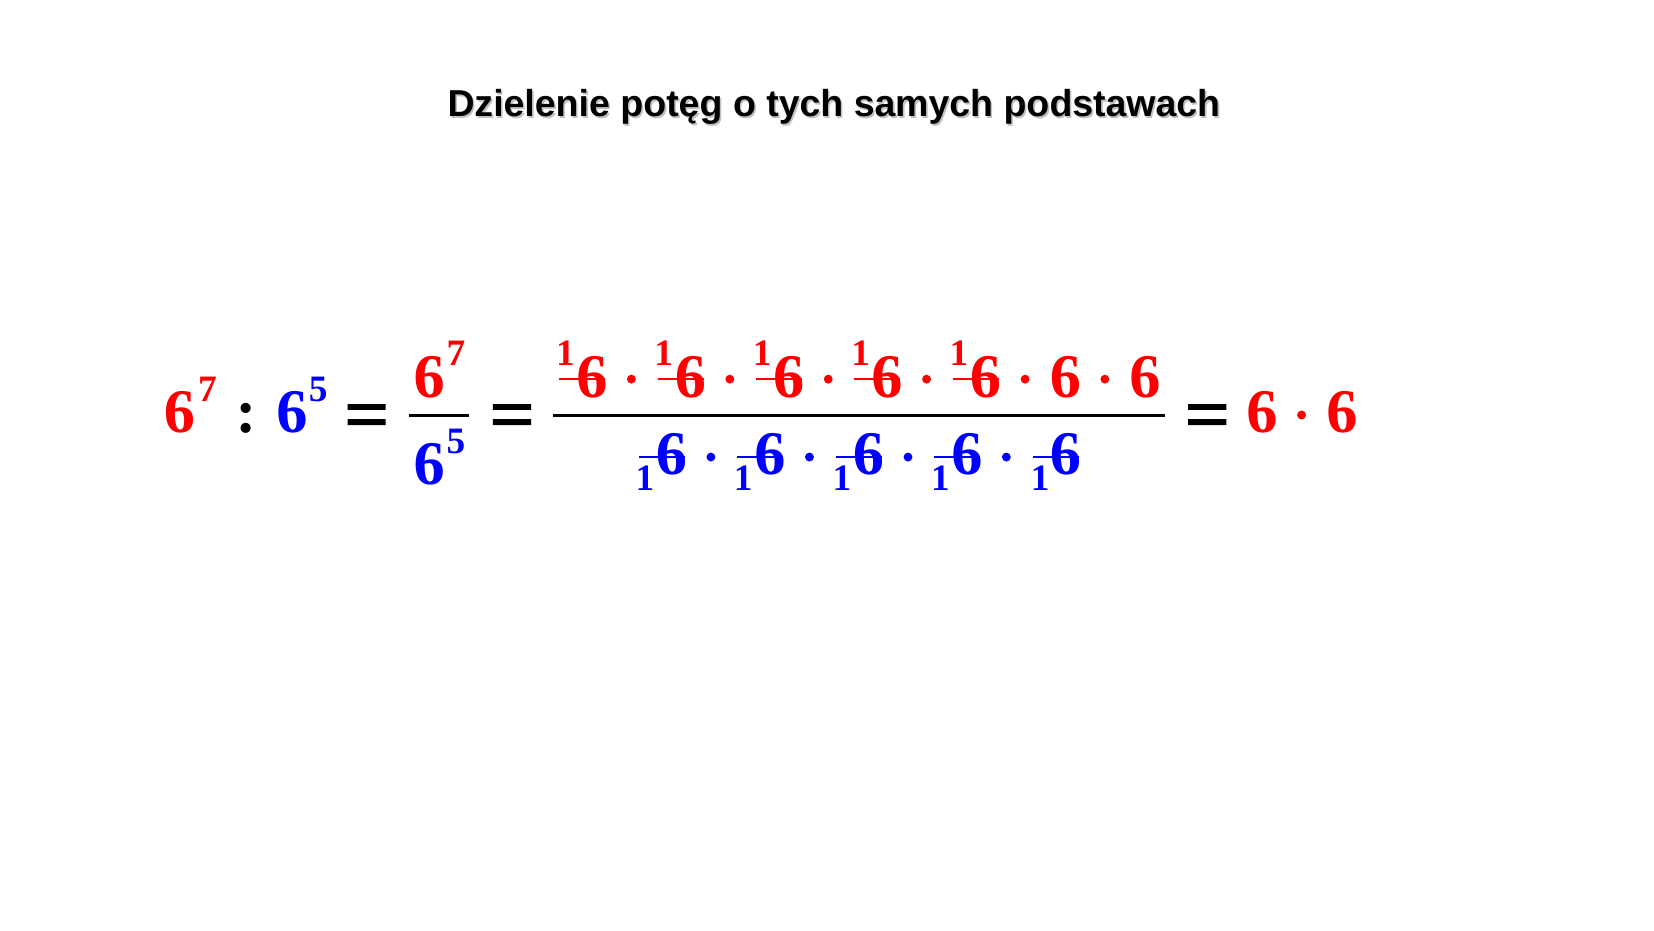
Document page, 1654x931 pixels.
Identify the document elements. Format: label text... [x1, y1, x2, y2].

text_box Dzielenie potęg o tych samych podstawach [432, 75, 1261, 136]
chart [157, 333, 1365, 498]
